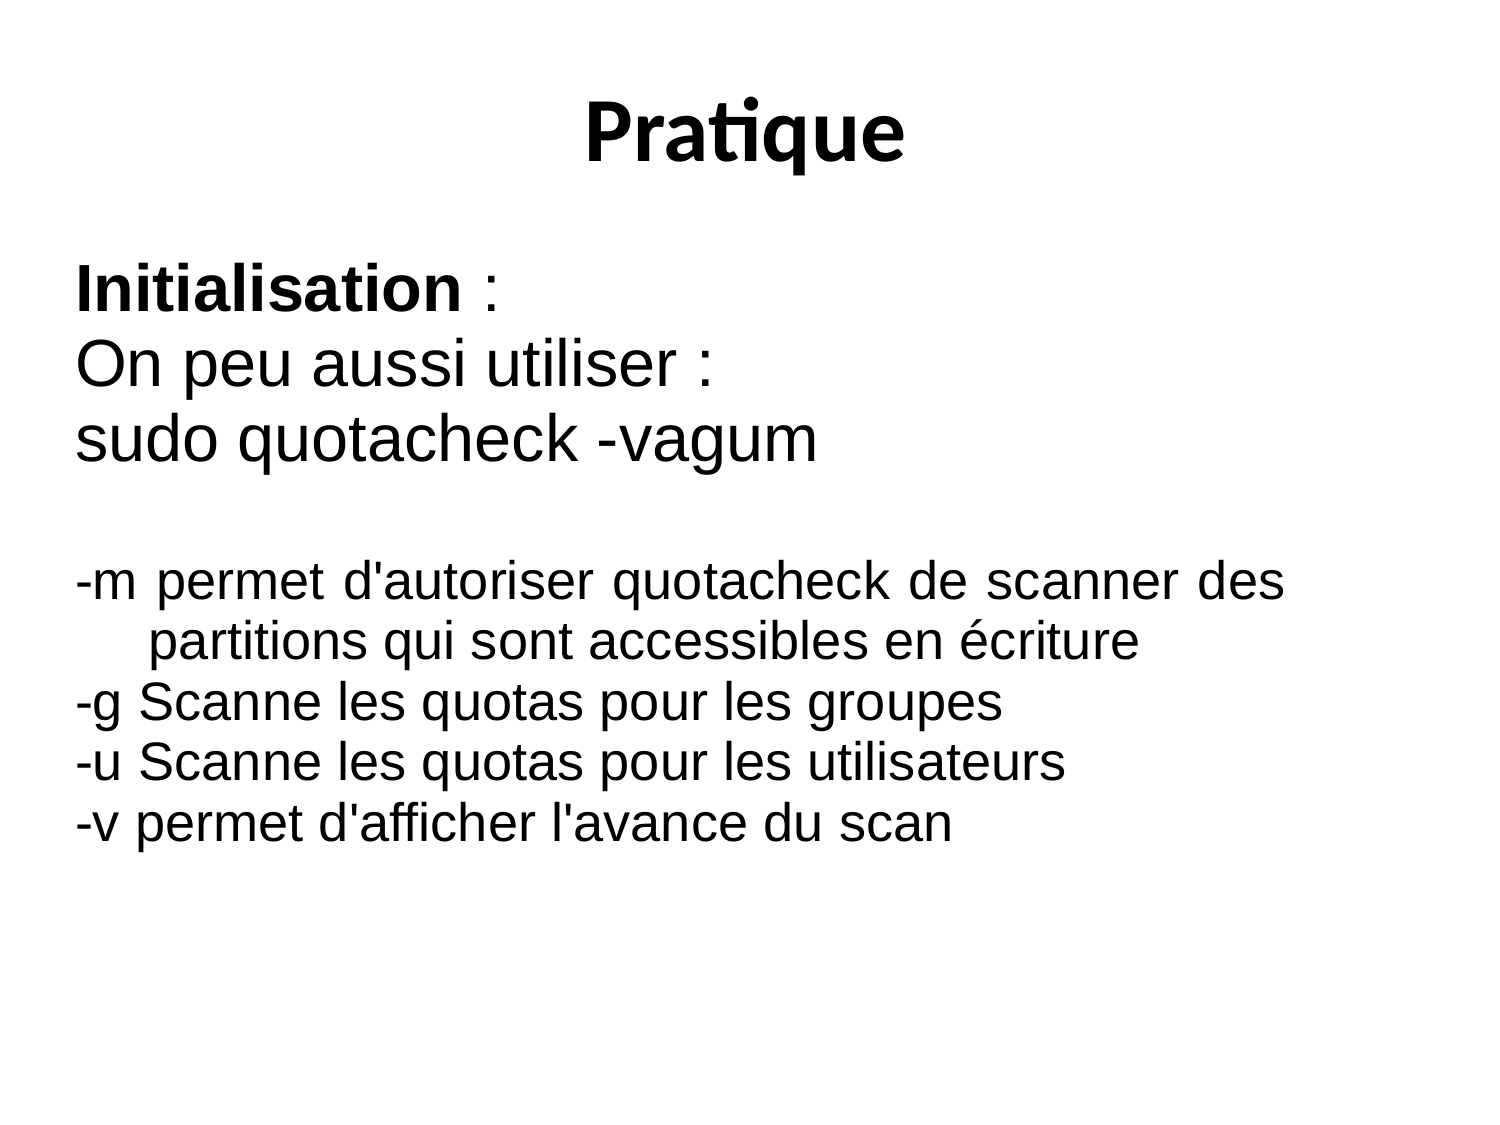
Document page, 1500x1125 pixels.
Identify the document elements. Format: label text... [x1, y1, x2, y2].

subtitle Initialisation : On peu aussi utiliser : sudo quotacheck -vagum -m permet d'autoriser quotacheck de scanner des partitions qui sont accessibles en écriture -g Scanne les quotas pour les groupes -u Scanne les quotas pour les utilisateurs -v permet d'afficher l'avance du scan [75, 251, 1425, 928]
title Pratique [75, 45, 1425, 233]
